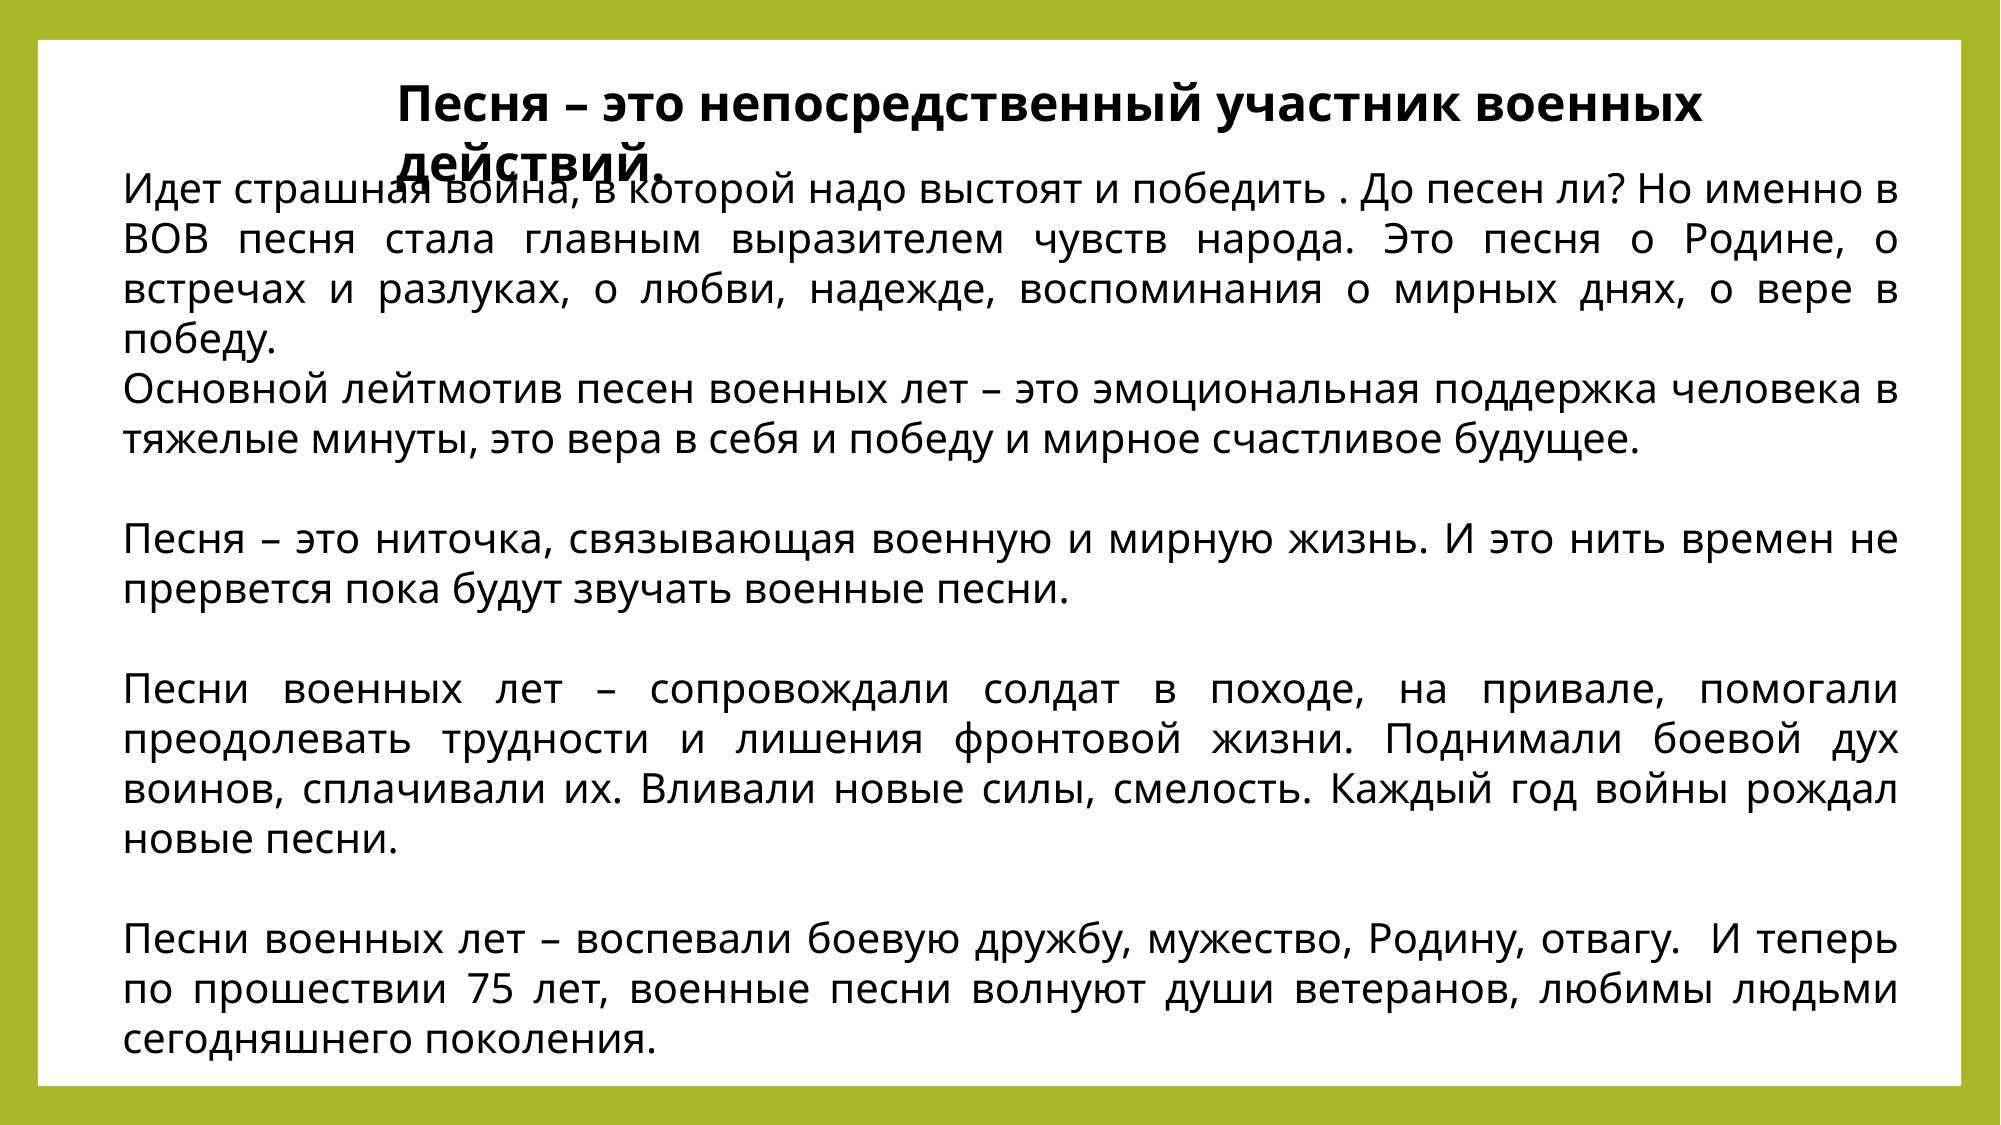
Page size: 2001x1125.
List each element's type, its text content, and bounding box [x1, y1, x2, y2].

text_box Идет страшная война, в которой надо выстоят и победить . До песен ли? Но именно в ВОВ песня стала главным выразителем чувств народа. Это песня о Родине, о встречах и разлуках, о любви, надежде, воспоминания о мирных днях, о вере в победу. Основной лейтмотив песен военных лет – это эмоциональная поддержка человека в тяжелые минуты, это вера в себя и победу и мирное счастливое будущее. Песня – это ниточка, связывающая военную и мирную жизнь. И это нить времен не прервется пока будут звучать военные песни. Песни военных лет – сопровождали солдат в походе, на привале, помогали преодолевать трудности и лишения фронтовой жизни. Поднимали боевой дух воинов, сплачивали их. Вливали новые силы, смелость. Каждый год войны рождал новые песни. Песни военных лет – воспевали боевую дружбу, мужество, Родину, отвагу. И теперь по прошествии 75 лет, военные песни волнуют души ветеранов, любимы людьми сегодняшнего поколения. [107, 154, 1915, 1070]
text_box Песня – это непосредственный участник военных действий. [381, 63, 1965, 199]
